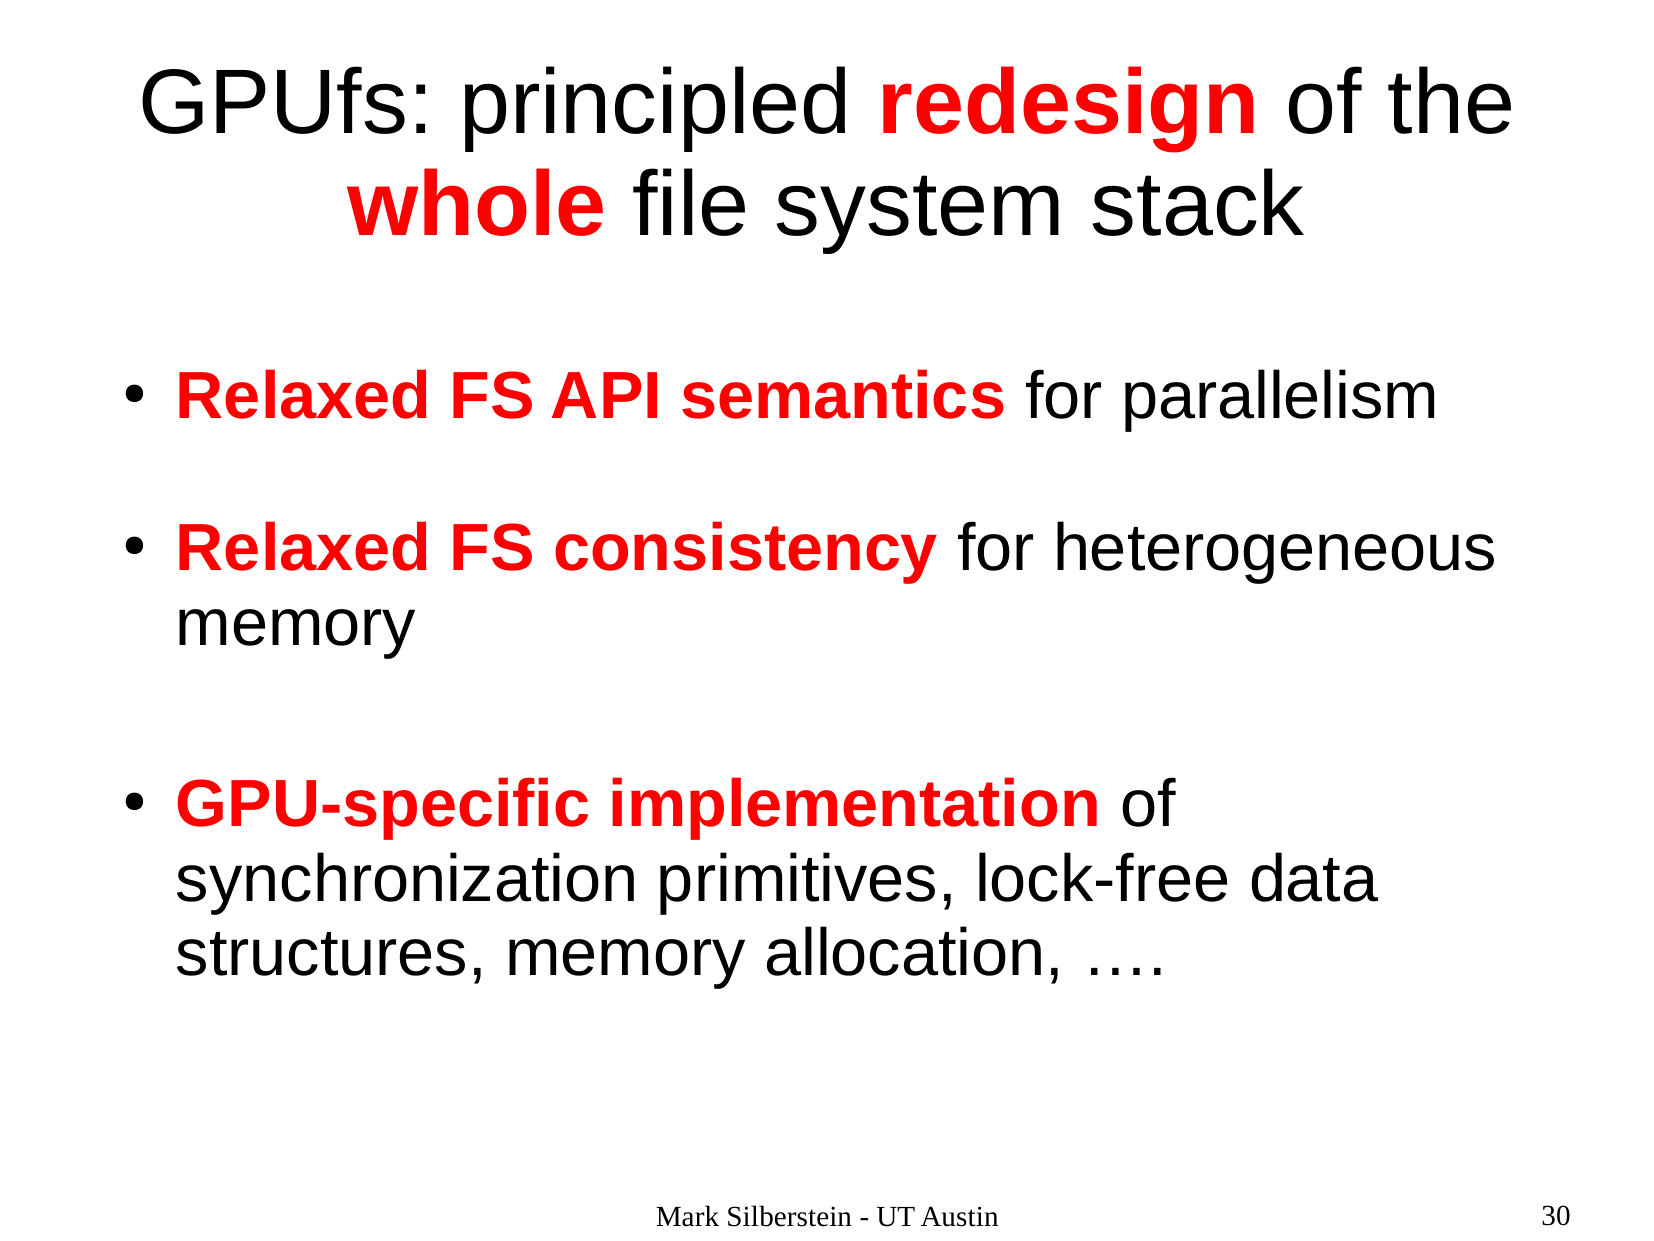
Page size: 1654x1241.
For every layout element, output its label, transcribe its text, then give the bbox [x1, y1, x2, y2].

list Relaxed FS API semantics for parallelism Relaxed FS consistency for heterogeneous memory GPU-specific implementation of synchronization primitives, lock-free data structures, memory allocation, …. [105, 358, 1594, 1078]
title GPUfs: principled redesign of the whole file system stack [82, 49, 1571, 257]
